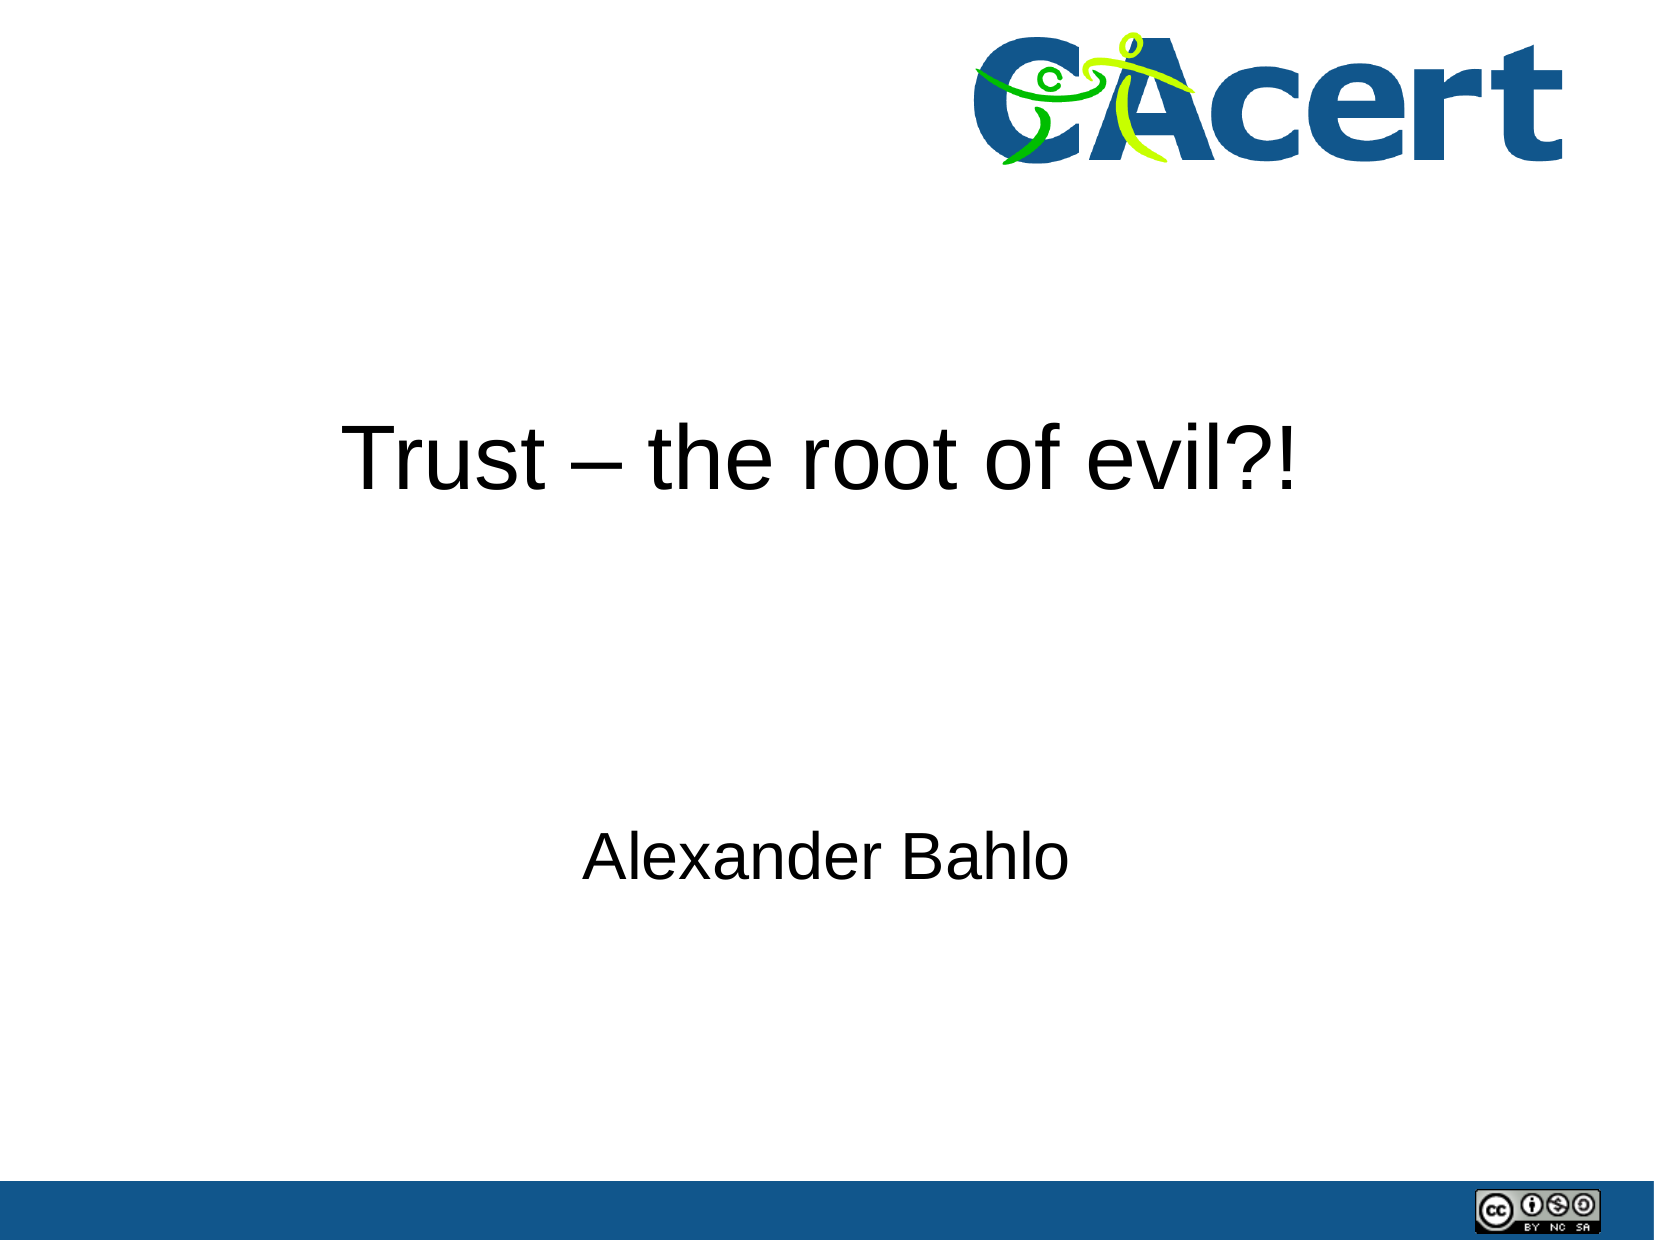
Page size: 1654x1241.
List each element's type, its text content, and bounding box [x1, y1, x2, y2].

text_box [0, 1181, 1654, 1240]
title Trust – the root of evil?! [76, 265, 1565, 650]
picture [1475, 1189, 1601, 1234]
picture [972, 30, 1564, 166]
subtitle Alexander Bahlo [82, 679, 1571, 1109]
